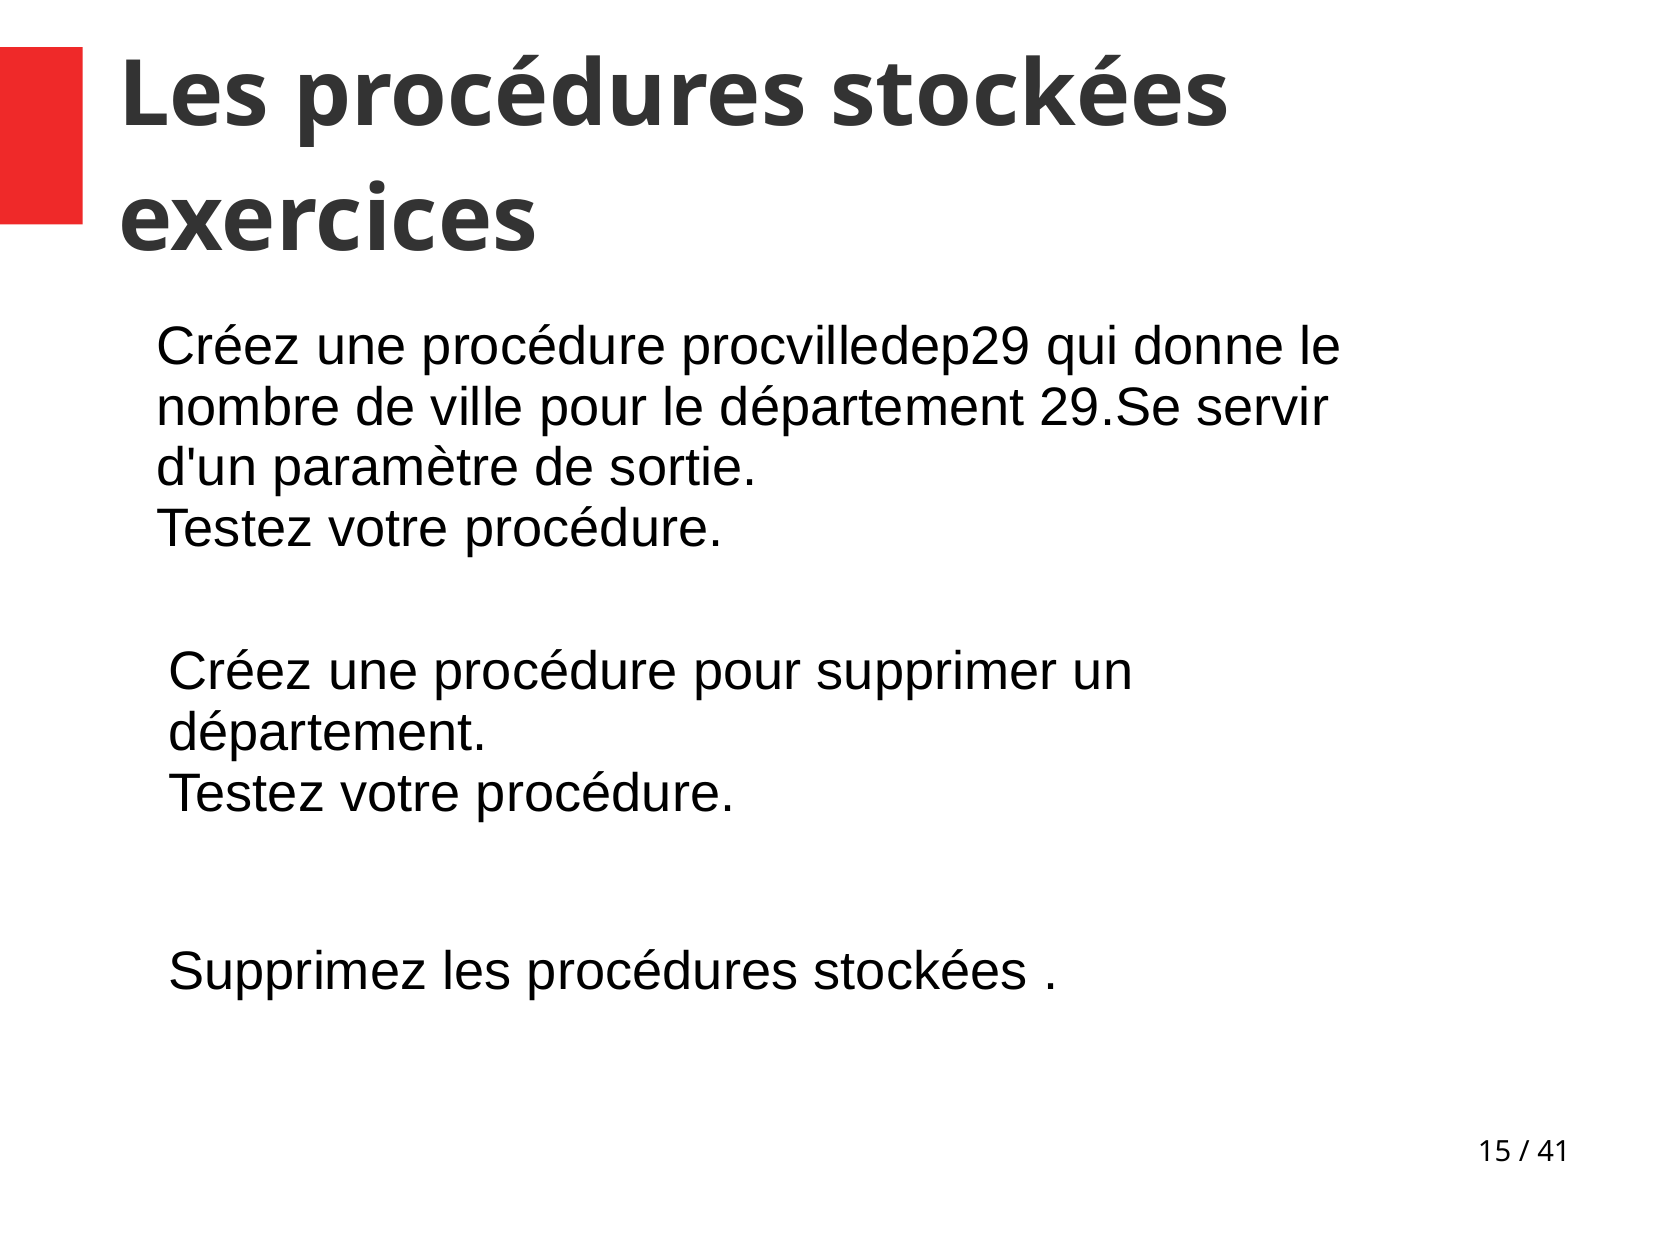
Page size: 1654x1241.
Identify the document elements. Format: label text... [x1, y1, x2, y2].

text_box Supprimez les procédures stockées . [153, 933, 1371, 1009]
title Les procédures stockées exercices [118, 27, 1571, 278]
text_box Créez une procédure pour supprimer un département. Testez votre procédure. [153, 633, 1441, 830]
text_box Créez une procédure procvilledep29 qui donne le nombre de ville pour le département 29.Se servir d'un paramètre de sortie. Testez votre procédure. [141, 308, 1430, 565]
